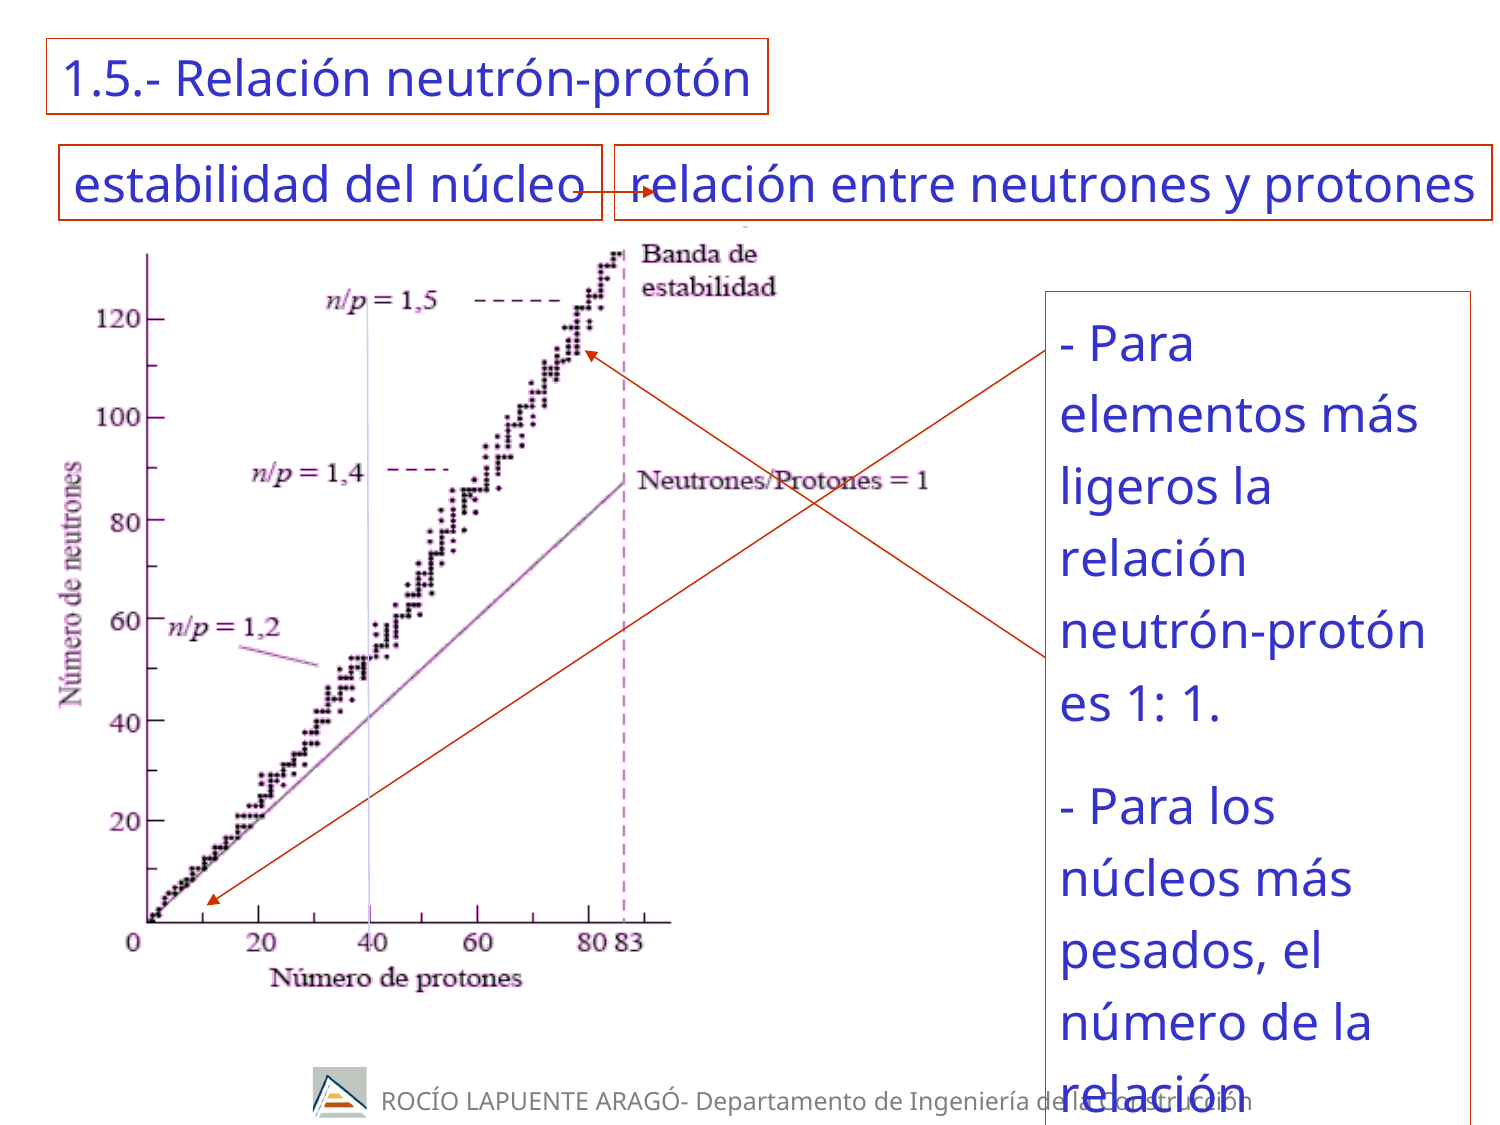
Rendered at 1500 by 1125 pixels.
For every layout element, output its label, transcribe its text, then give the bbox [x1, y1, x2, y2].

text_box - Para elementos más ligeros la relación neutrón-protón es 1: 1. - Para los núcleos más pesados, el número de la relación neutrón-protón es 1,5 [1045, 291, 1471, 1125]
text_box estabilidad del núcleo [59, 144, 602, 221]
picture [817, 407, 963, 601]
text_box relación entre neutrones y protones [614, 144, 1493, 221]
picture [0, 226, 963, 1067]
text_box 1.5.- Relación neutrón-protón [46, 38, 769, 114]
